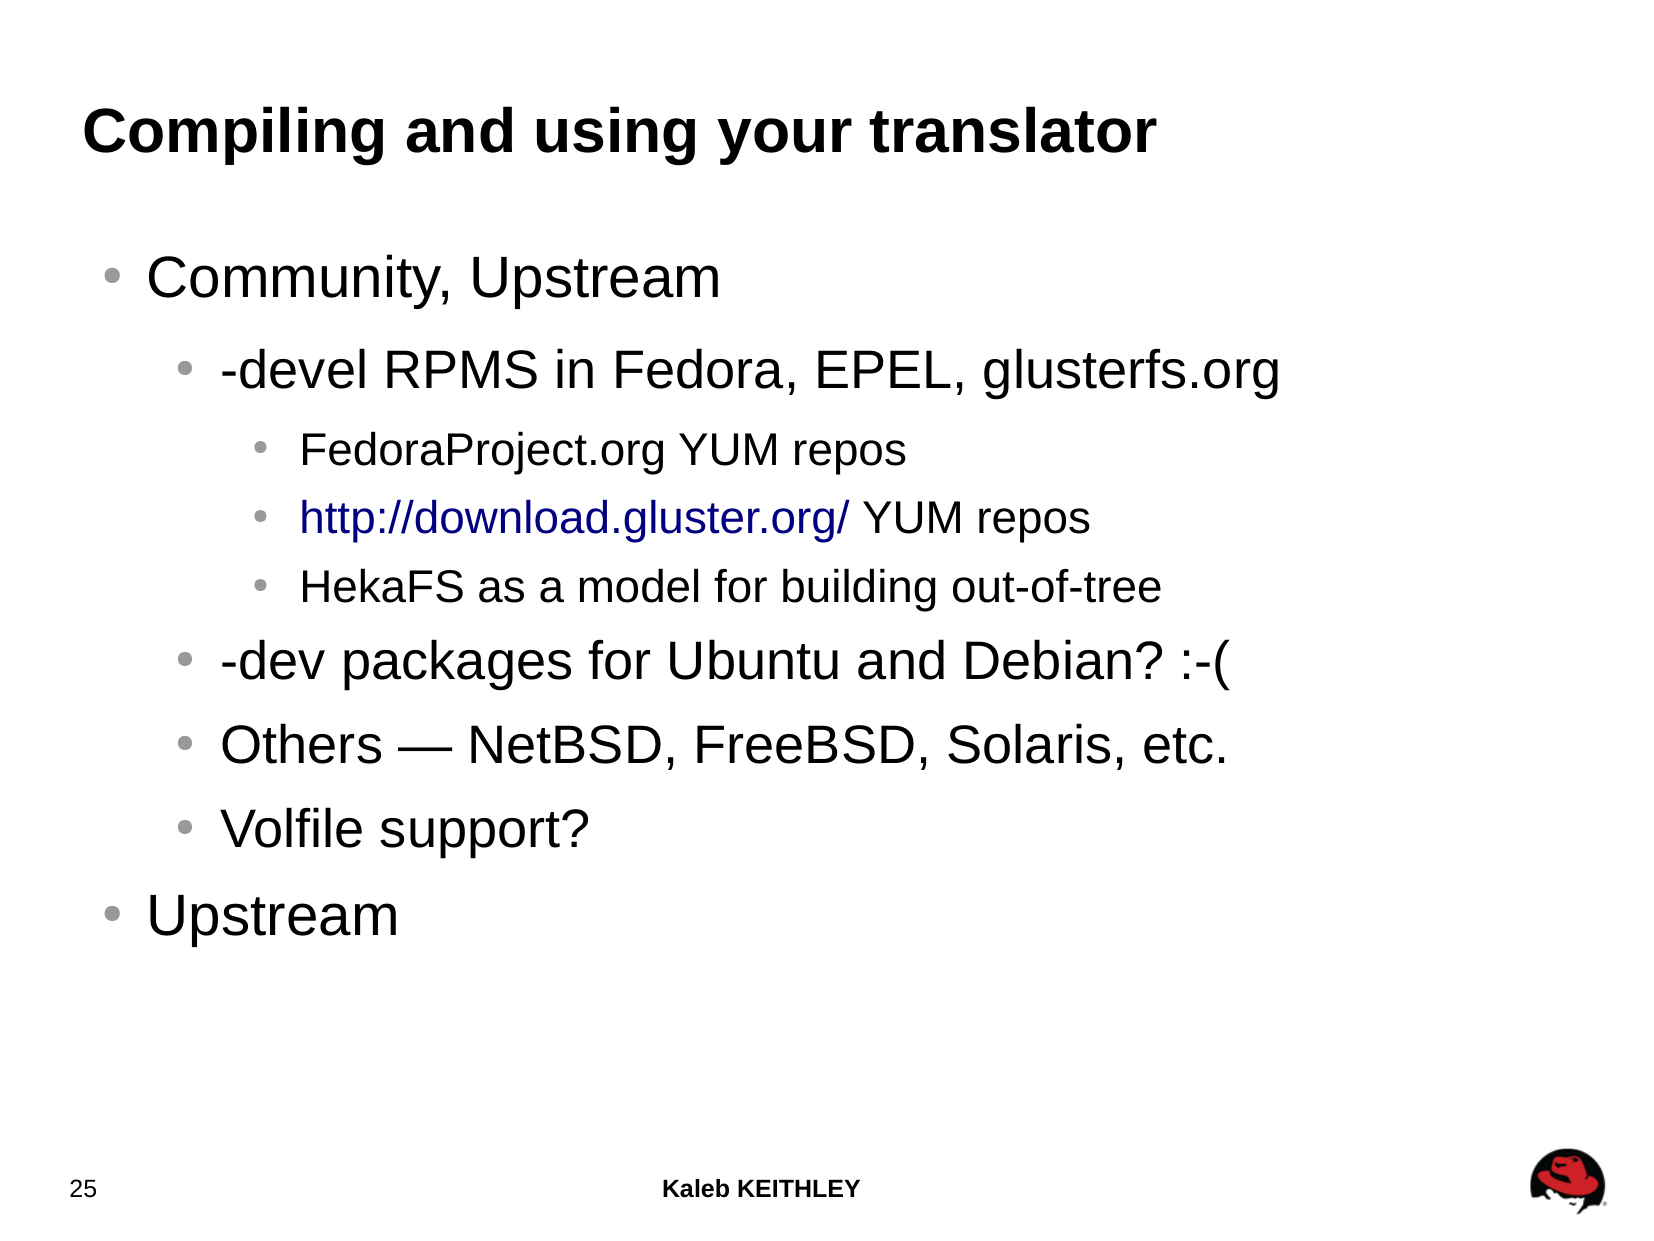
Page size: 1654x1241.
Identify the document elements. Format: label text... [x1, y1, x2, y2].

list Community, Upstream -devel RPMS in Fedora, EPEL, glusterfs.org FedoraProject.org YUM repos http://download.gluster.org/ YUM repos HekaFS as a model for building out-of-tree -dev packages for Ubuntu and Debian? :-( Others — NetBSD, FreeBSD, Solaris, etc. Volfile support? Upstream [86, 244, 1576, 1039]
picture [1529, 1146, 1613, 1224]
title Compiling and using your translator [82, 37, 1571, 226]
